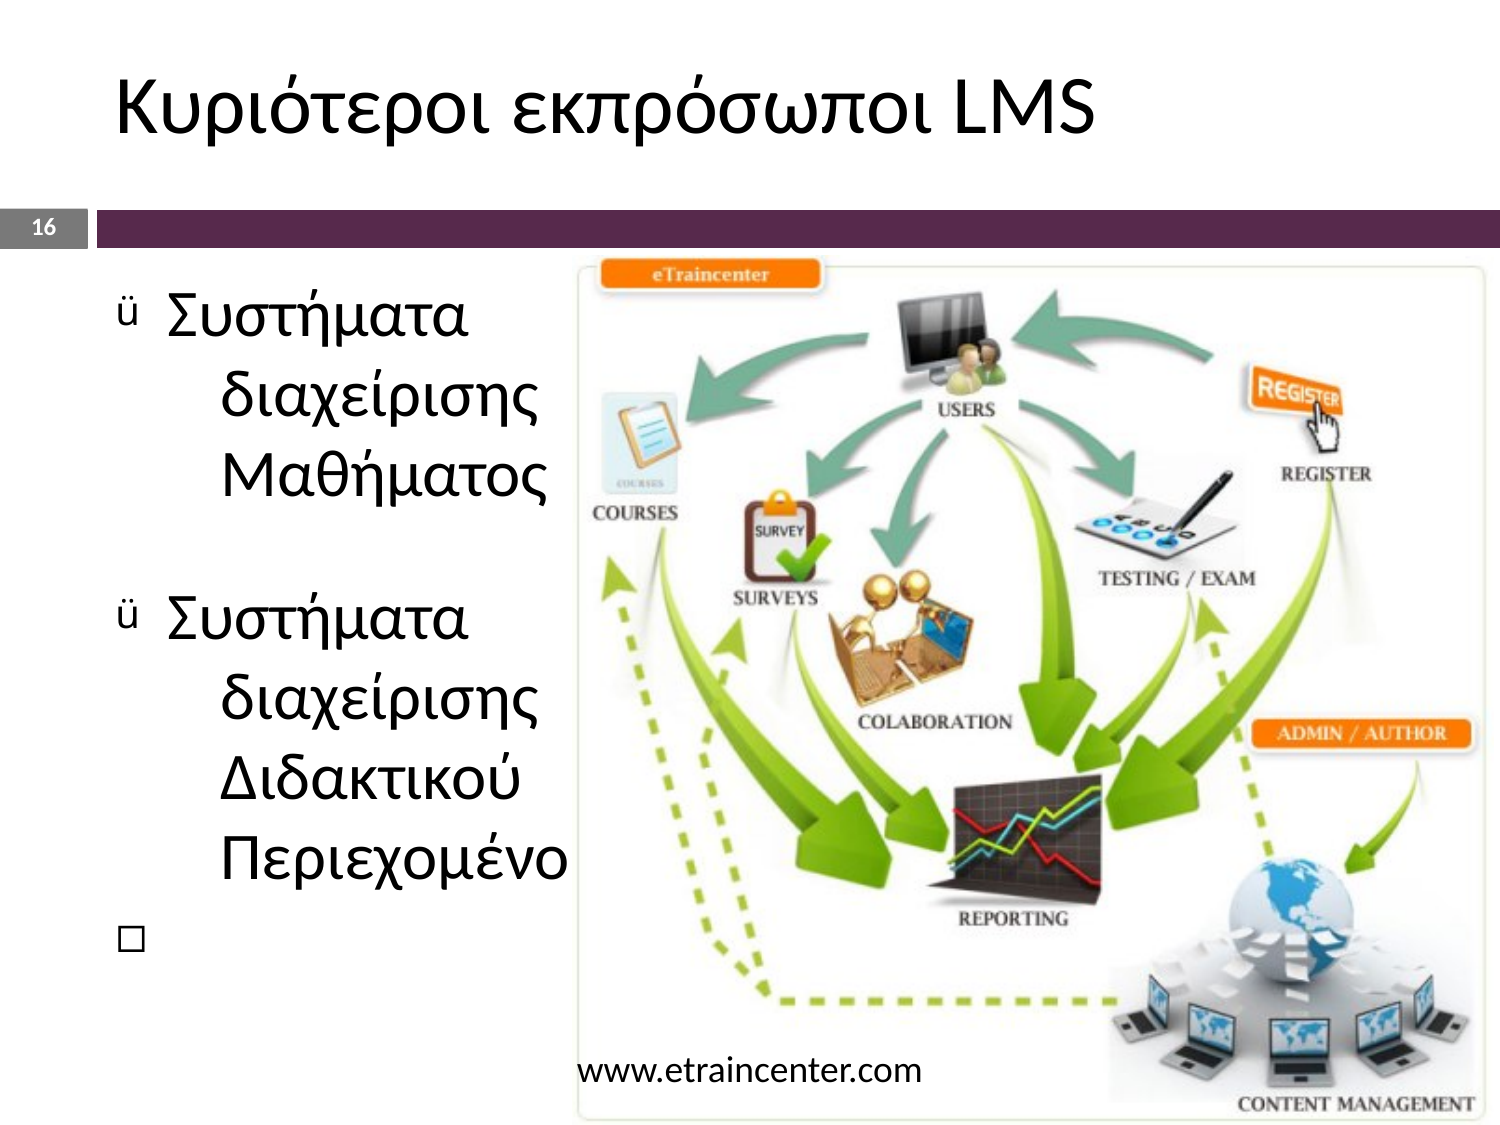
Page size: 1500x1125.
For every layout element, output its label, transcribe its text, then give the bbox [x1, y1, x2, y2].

text_box 16 [0, 208, 88, 249]
title Κυριότεροι εκπρόσωποι LMS [100, 19, 1438, 182]
list Συστήματα διαχείρισης Μαθήματος Συστήματα διαχείρισης Διδακτικού Περιεχομένου [100, 262, 572, 1000]
picture [572, 255, 1494, 1125]
text_box www.etraincenter.com [521, 1038, 979, 1098]
